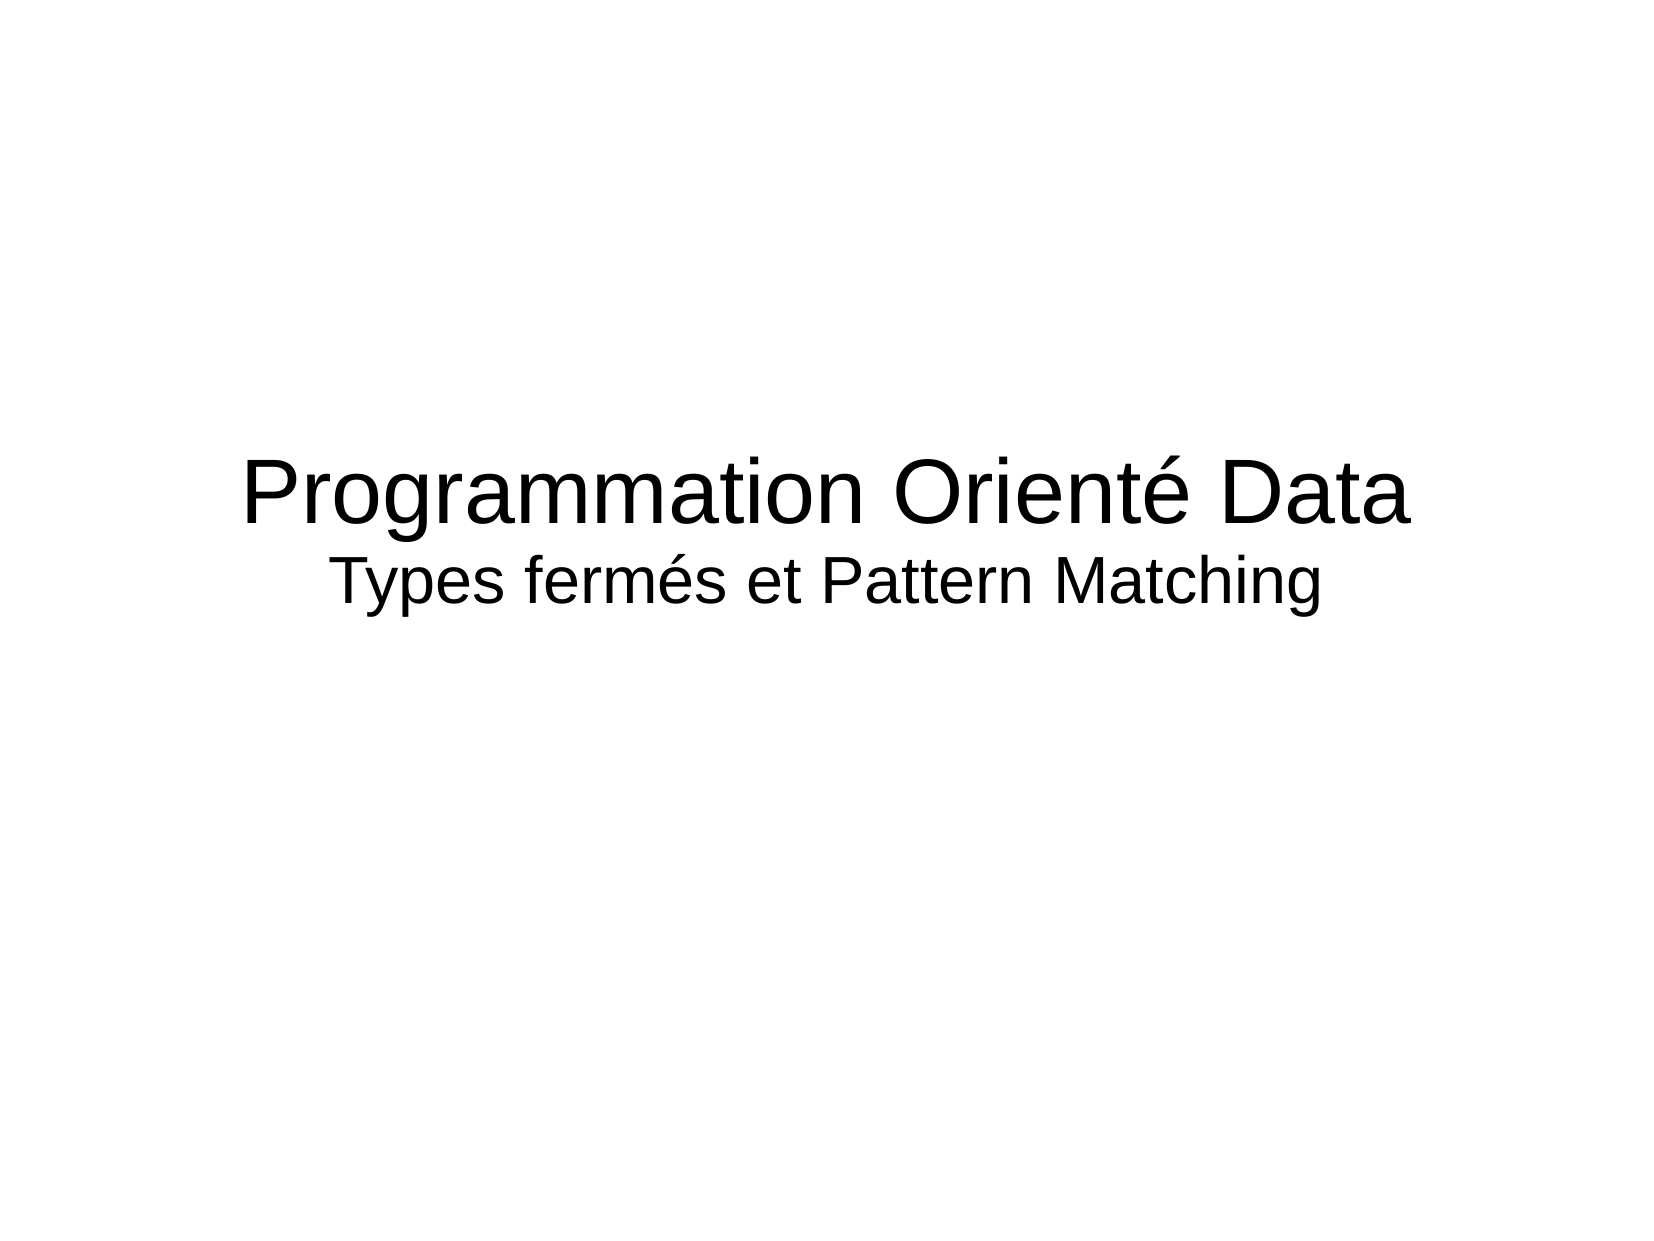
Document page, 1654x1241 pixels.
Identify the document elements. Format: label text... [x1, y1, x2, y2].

subtitle Programmation Orienté Data Types fermés et Pattern Matching [82, 49, 1571, 1010]
